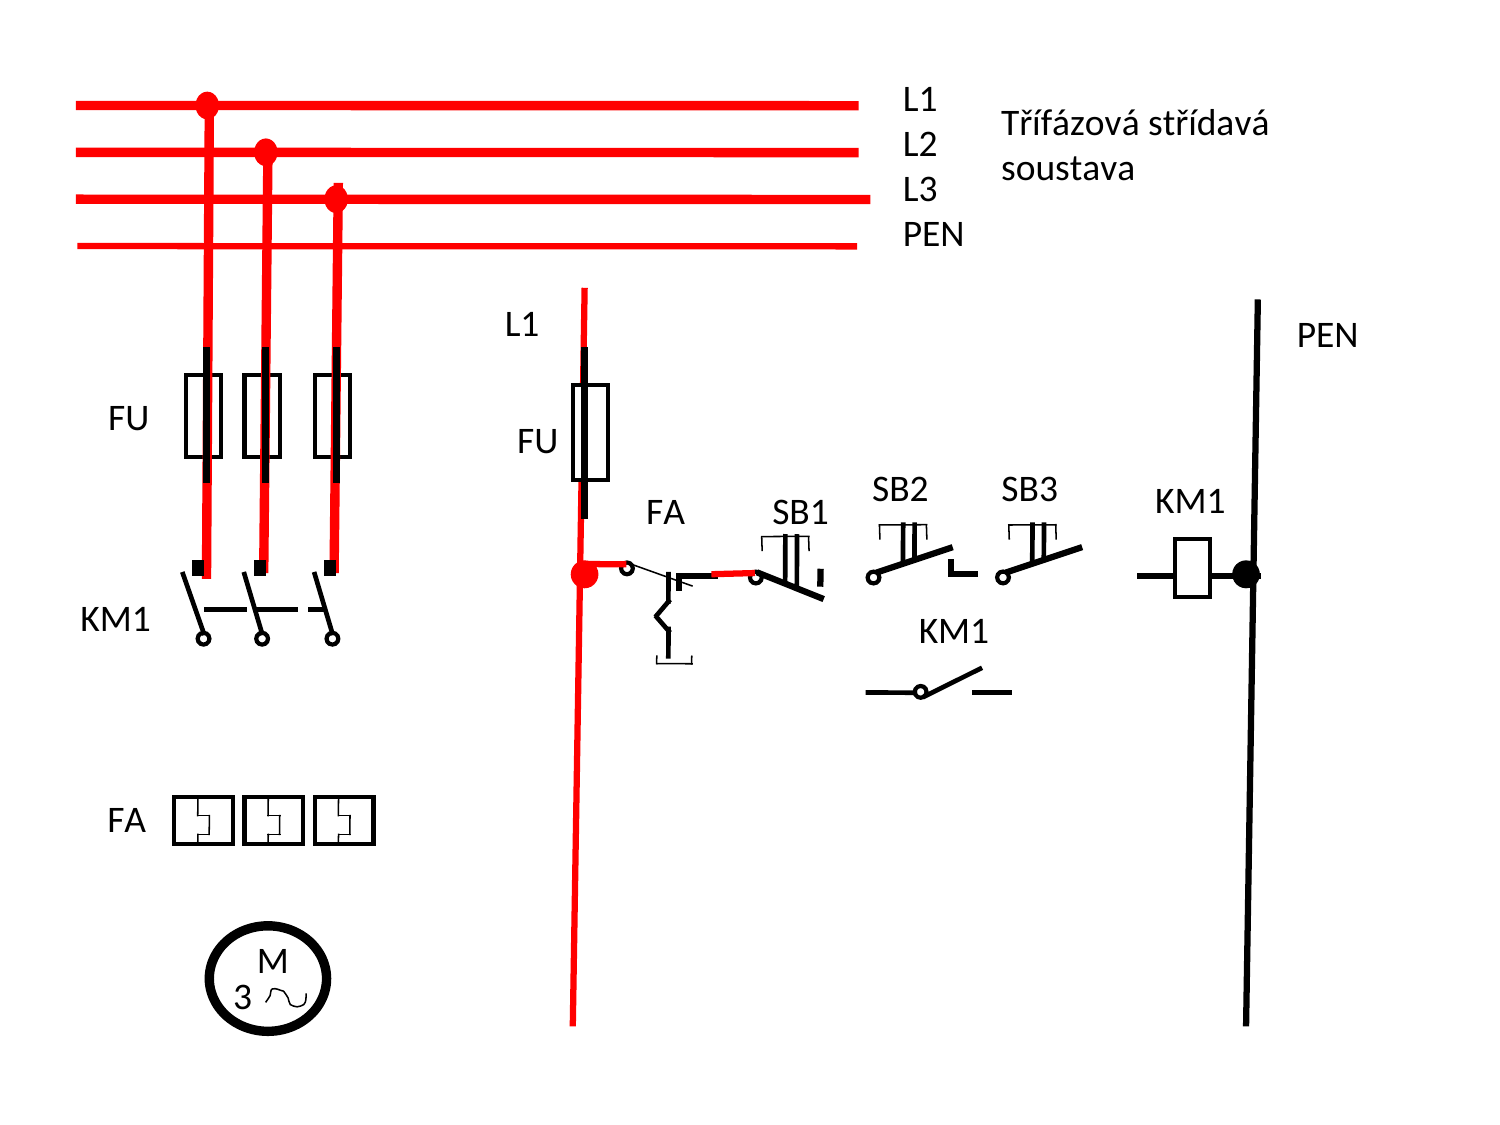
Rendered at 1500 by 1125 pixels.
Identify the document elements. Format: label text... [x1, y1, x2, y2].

text_box Třífázová střídavá soustava [986, 90, 1347, 196]
text_box SB1 [757, 479, 845, 541]
text_box [256, 140, 276, 165]
text_box [185, 374, 203, 457]
text_box [915, 685, 927, 698]
text_box M [242, 928, 304, 990]
text_box [256, 562, 264, 575]
text_box L1 [490, 290, 573, 352]
text_box [197, 93, 217, 118]
text_box M [262, 955, 268, 964]
text_box KM1 [903, 597, 1005, 659]
text_box [326, 633, 339, 645]
text_box [572, 385, 581, 480]
text_box FA [631, 479, 700, 541]
text_box [244, 796, 278, 844]
text_box [314, 796, 349, 844]
text_box [270, 374, 280, 457]
text_box [209, 931, 242, 1007]
text_box 3 [218, 964, 294, 1025]
text_box [588, 385, 609, 480]
text_box [326, 562, 335, 575]
text_box FA [92, 786, 162, 848]
text_box [244, 374, 260, 457]
text_box [572, 562, 597, 587]
text_box [197, 633, 210, 645]
text_box [1234, 562, 1258, 587]
text_box [1174, 538, 1211, 598]
text_box [174, 796, 208, 844]
text_box [314, 374, 331, 457]
text_box PEN [1282, 302, 1374, 364]
text_box [194, 562, 203, 575]
text_box L1 L2 L3 PEN [888, 66, 980, 262]
text_box [867, 571, 880, 584]
text_box [256, 633, 268, 645]
text_box SB2 [857, 456, 944, 517]
text_box SB3 [986, 456, 1074, 517]
text_box FU [93, 385, 165, 446]
text_box FU [502, 408, 574, 470]
text_box [340, 796, 374, 844]
text_box [750, 576, 762, 584]
text_box KM1 [1140, 467, 1241, 529]
text_box [621, 562, 633, 575]
text_box M [277, 955, 282, 964]
text_box [997, 571, 1009, 584]
text_box [341, 374, 351, 457]
text_box KM1 [65, 586, 166, 647]
text_box [326, 187, 346, 211]
text_box [240, 937, 327, 1032]
text_box [269, 796, 304, 844]
text_box [212, 374, 222, 457]
text_box [199, 796, 233, 844]
